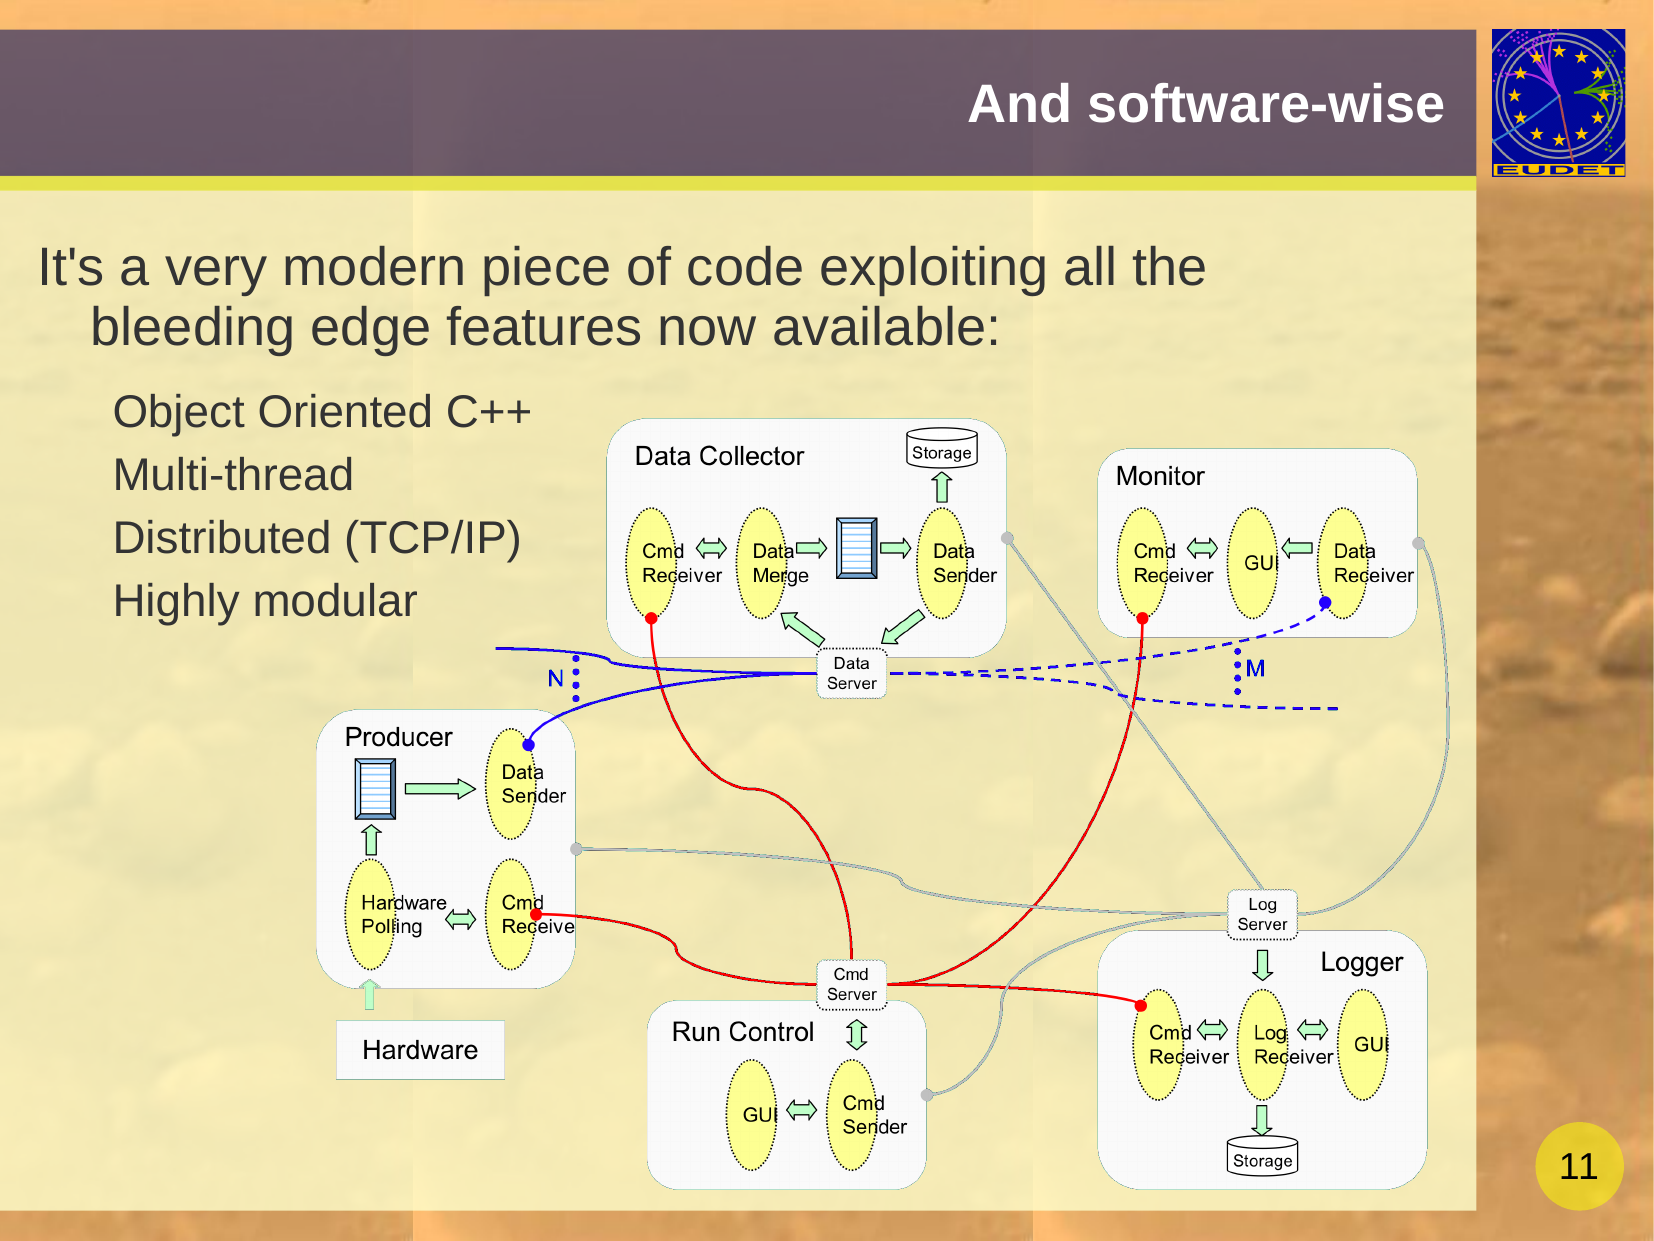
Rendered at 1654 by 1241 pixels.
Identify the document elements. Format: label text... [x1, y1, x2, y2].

list Object Oriented C++ Multi-thread Distributed (TCP/IP) Highly modular [37, 386, 601, 627]
list It's a very modern piece of code exploiting all the bleeding edge features now available: [37, 236, 1418, 376]
title And software-wise [29, 59, 1447, 148]
picture [0, 0, 1654, 1241]
picture [313, 382, 1455, 1193]
